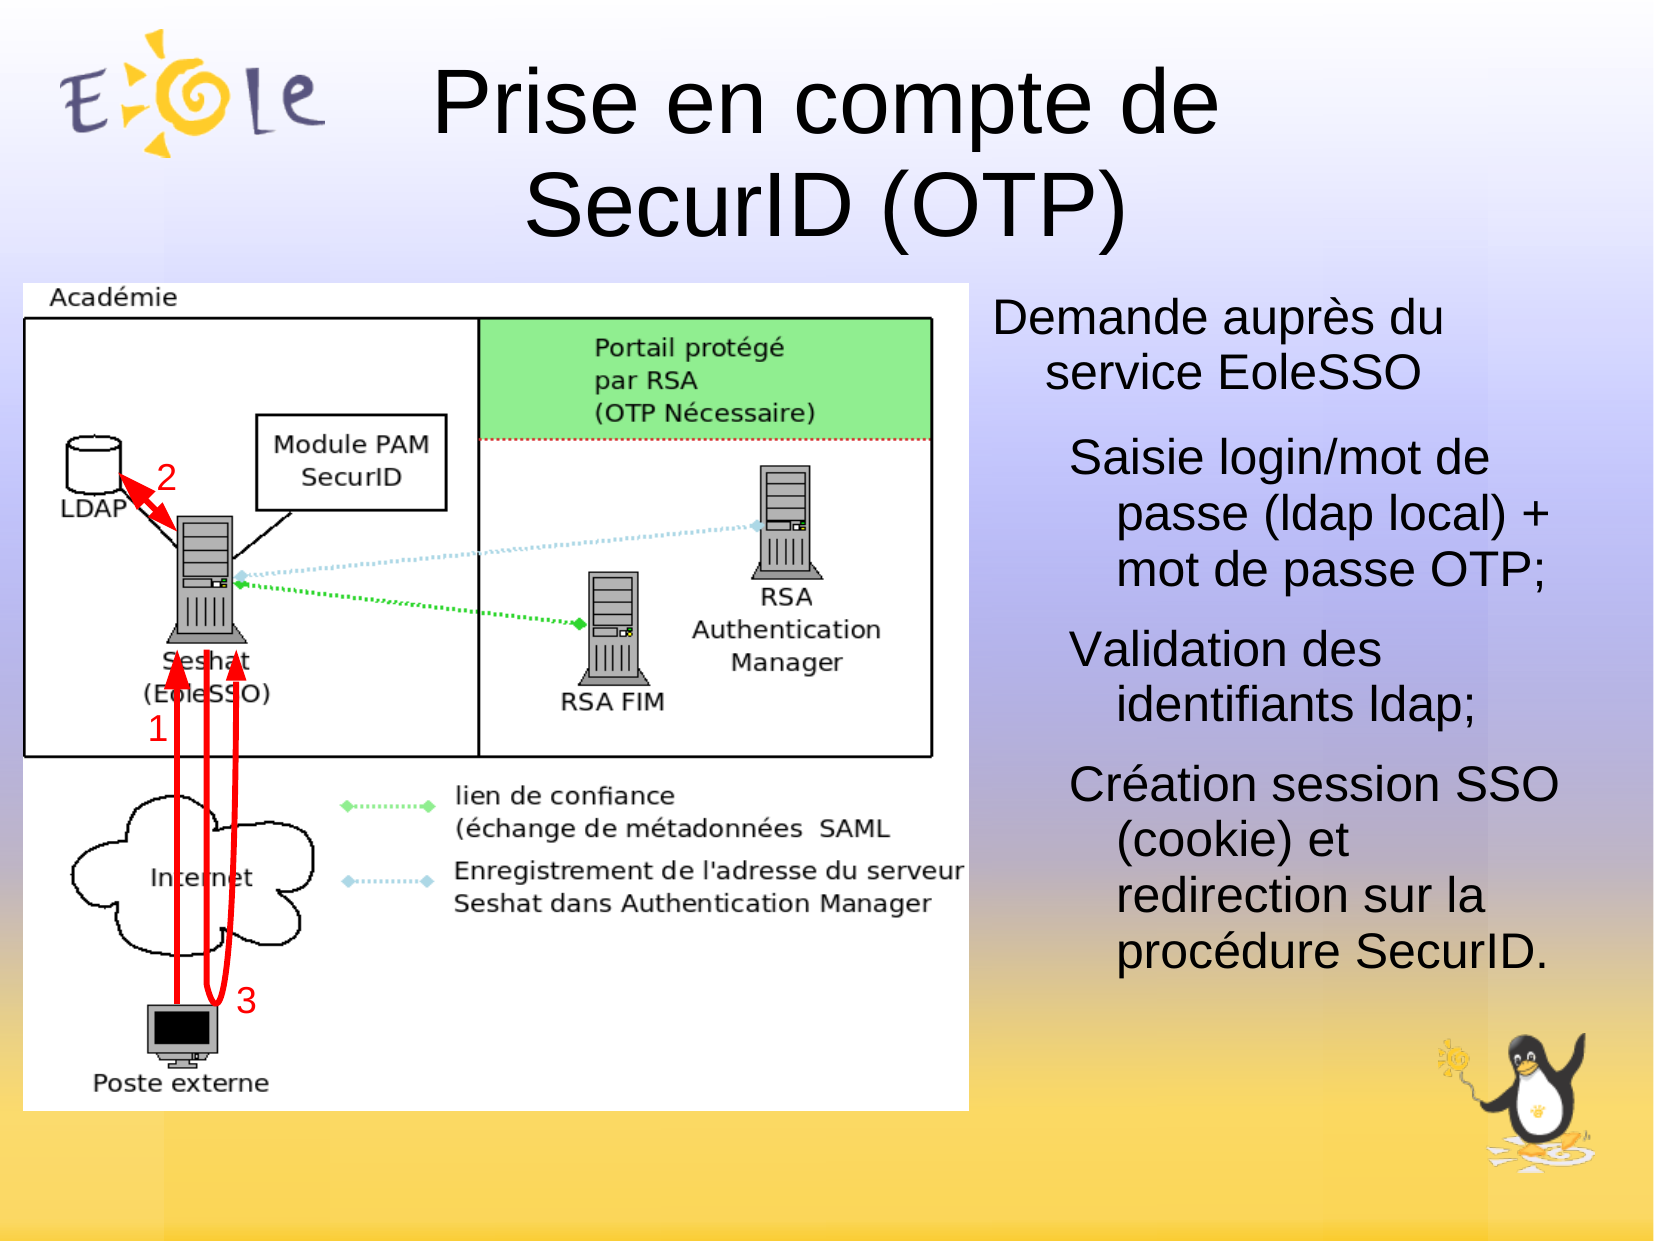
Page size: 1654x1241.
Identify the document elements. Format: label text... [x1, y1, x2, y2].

picture [0, 0, 1654, 1241]
text_box 3 [221, 972, 272, 1034]
text_box 1 [132, 700, 184, 762]
text_box 2 [141, 448, 193, 511]
title Prise en compte de SecurID (OTP) [82, 39, 1571, 267]
list Demande auprès du service EoleSSO Saisie login/mot de passe (ldap local) + mot de passe OTP; Validation des identifiants ldap; Création session SSO (cookie) et redirection sur la procédure SecurID. [974, 288, 1595, 1093]
